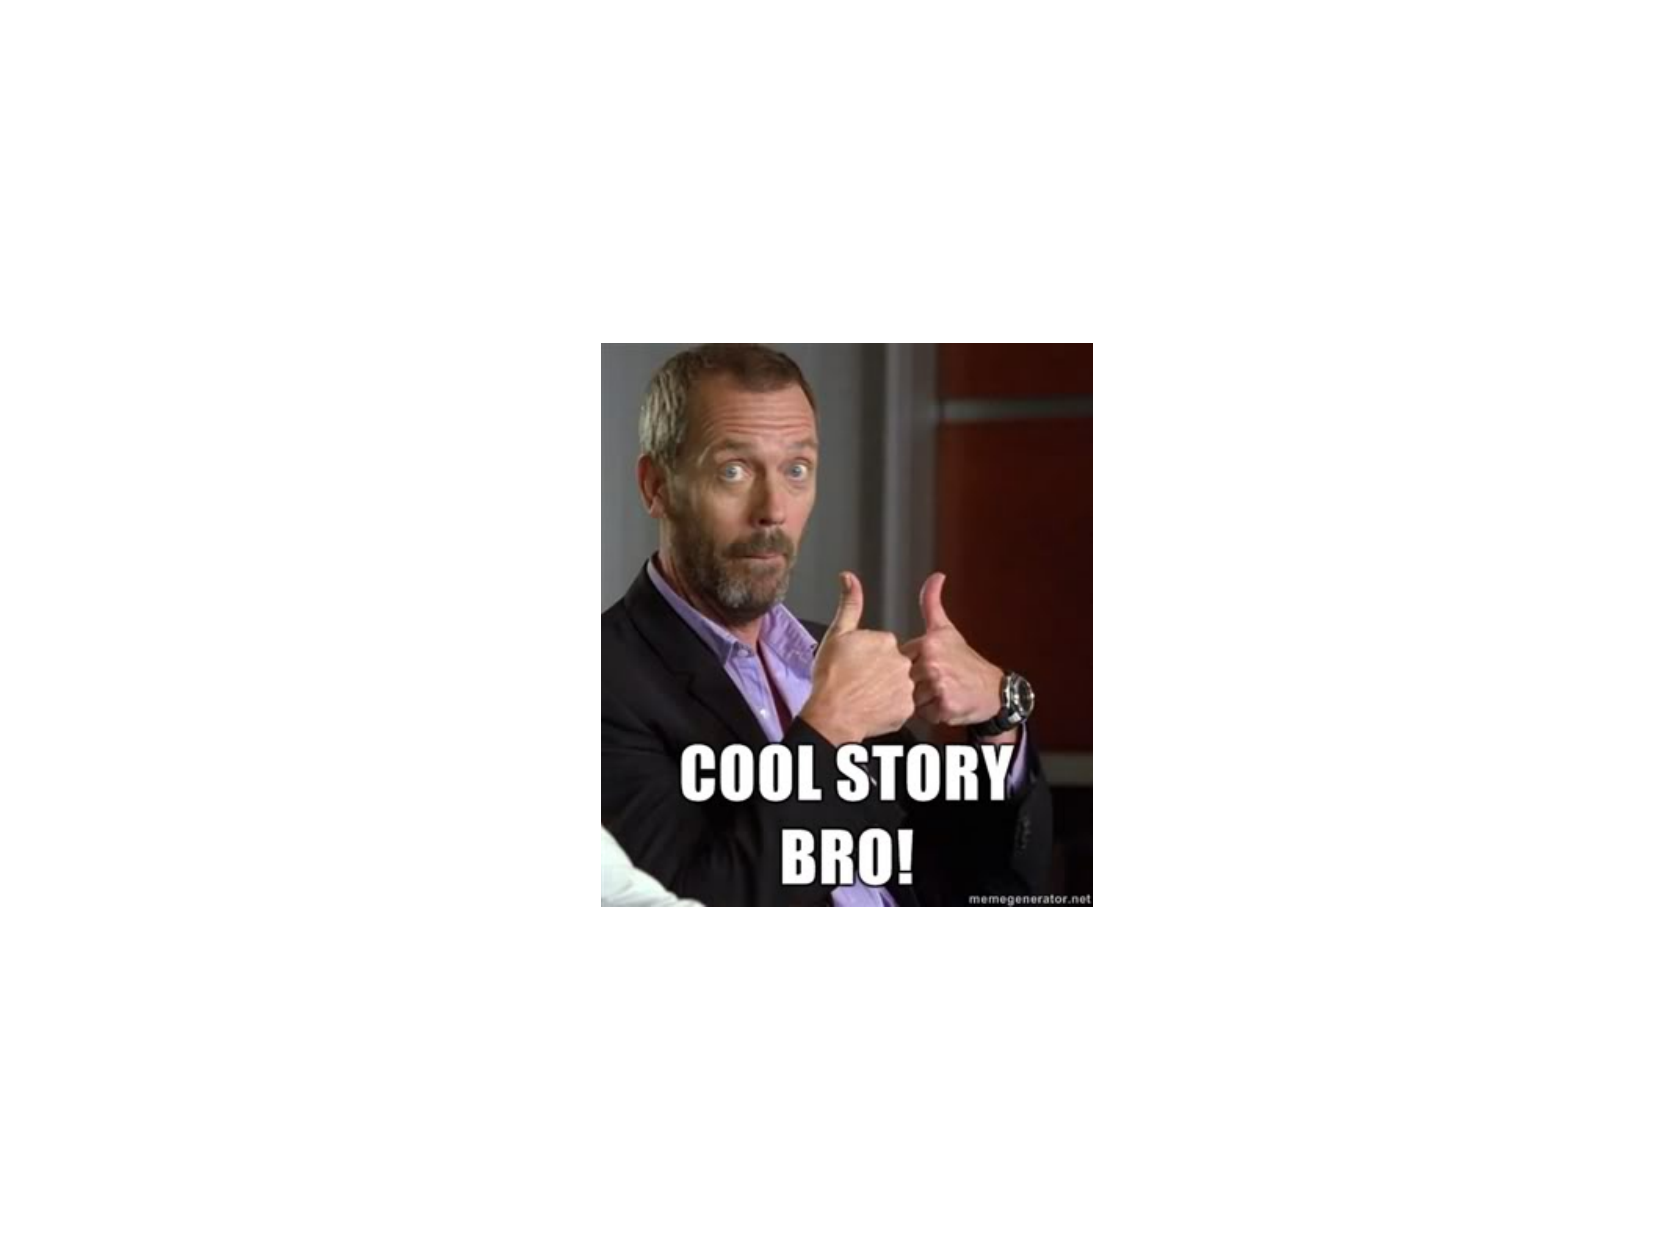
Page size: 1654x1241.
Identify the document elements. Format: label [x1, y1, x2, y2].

picture [601, 343, 1093, 907]
